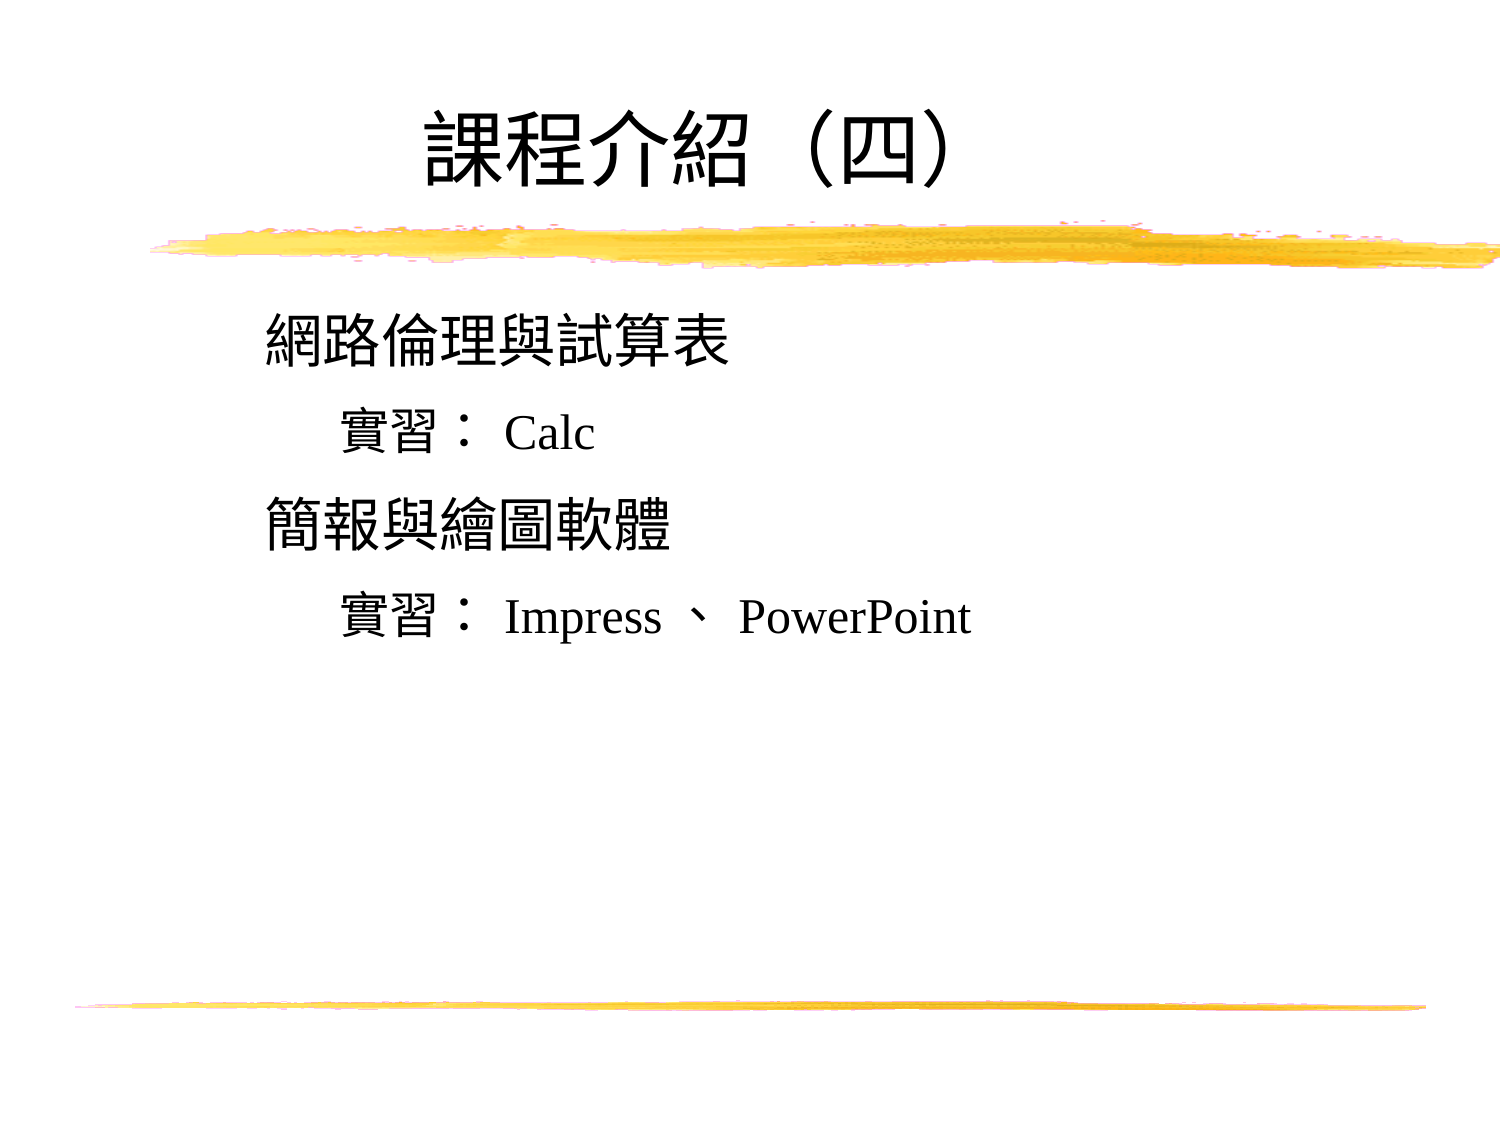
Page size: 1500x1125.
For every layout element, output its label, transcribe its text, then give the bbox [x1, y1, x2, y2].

picture [150, 215, 1500, 279]
list 網路倫理與試算表 實習：Calc 簡報與繪圖軟體 實習：Impress、PowerPoint [249, 287, 1413, 988]
title 課程介紹（四） [75, 24, 1351, 213]
picture [75, 999, 1426, 1013]
